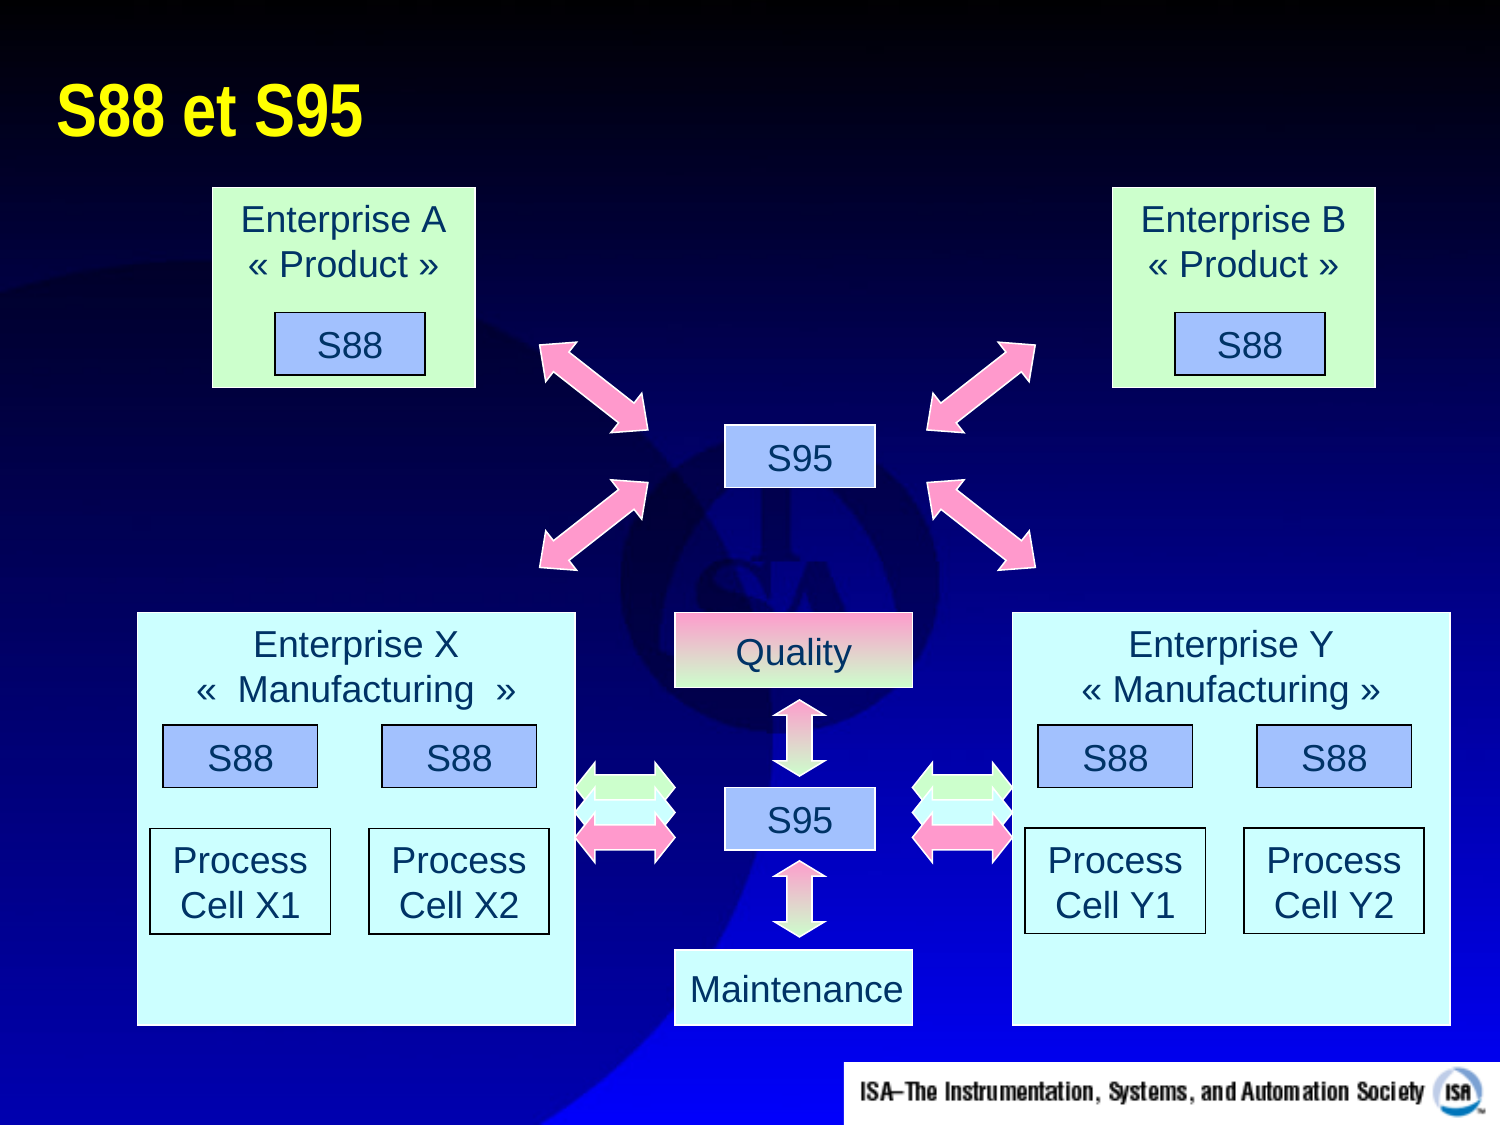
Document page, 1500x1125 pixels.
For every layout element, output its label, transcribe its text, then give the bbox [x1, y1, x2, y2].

text_box Enterprise B « Product » [1112, 187, 1375, 388]
picture [0, 0, 1500, 1125]
text_box S95 [725, 425, 876, 488]
text_box S88 [1038, 725, 1193, 788]
text_box [574, 762, 676, 863]
text_box [539, 342, 648, 433]
text_box [539, 479, 648, 571]
text_box Quality [675, 612, 913, 688]
text_box Enterprise A « Product » [212, 187, 475, 388]
text_box Process Cell Y1 [1025, 828, 1206, 934]
text_box S95 [725, 787, 876, 850]
text_box [927, 479, 1036, 571]
text_box [912, 762, 1013, 863]
text_box S88 [381, 725, 537, 788]
text_box S88 [163, 725, 318, 788]
text_box Process Cell X2 [368, 828, 550, 934]
text_box Process Cell X1 [150, 828, 331, 934]
text_box Maintenance [675, 950, 913, 1026]
title S88 et S95 [41, 12, 1463, 201]
text_box [774, 699, 825, 777]
text_box S88 [1256, 725, 1412, 788]
text_box [926, 342, 1036, 433]
text_box Enterprise X « Manufacturing » [137, 612, 575, 1025]
text_box S88 [275, 312, 426, 376]
text_box S88 [1175, 312, 1326, 376]
text_box [774, 860, 825, 937]
text_box Enterprise Y « Manufacturing » [1012, 612, 1450, 1025]
text_box Process Cell Y2 [1243, 828, 1425, 934]
